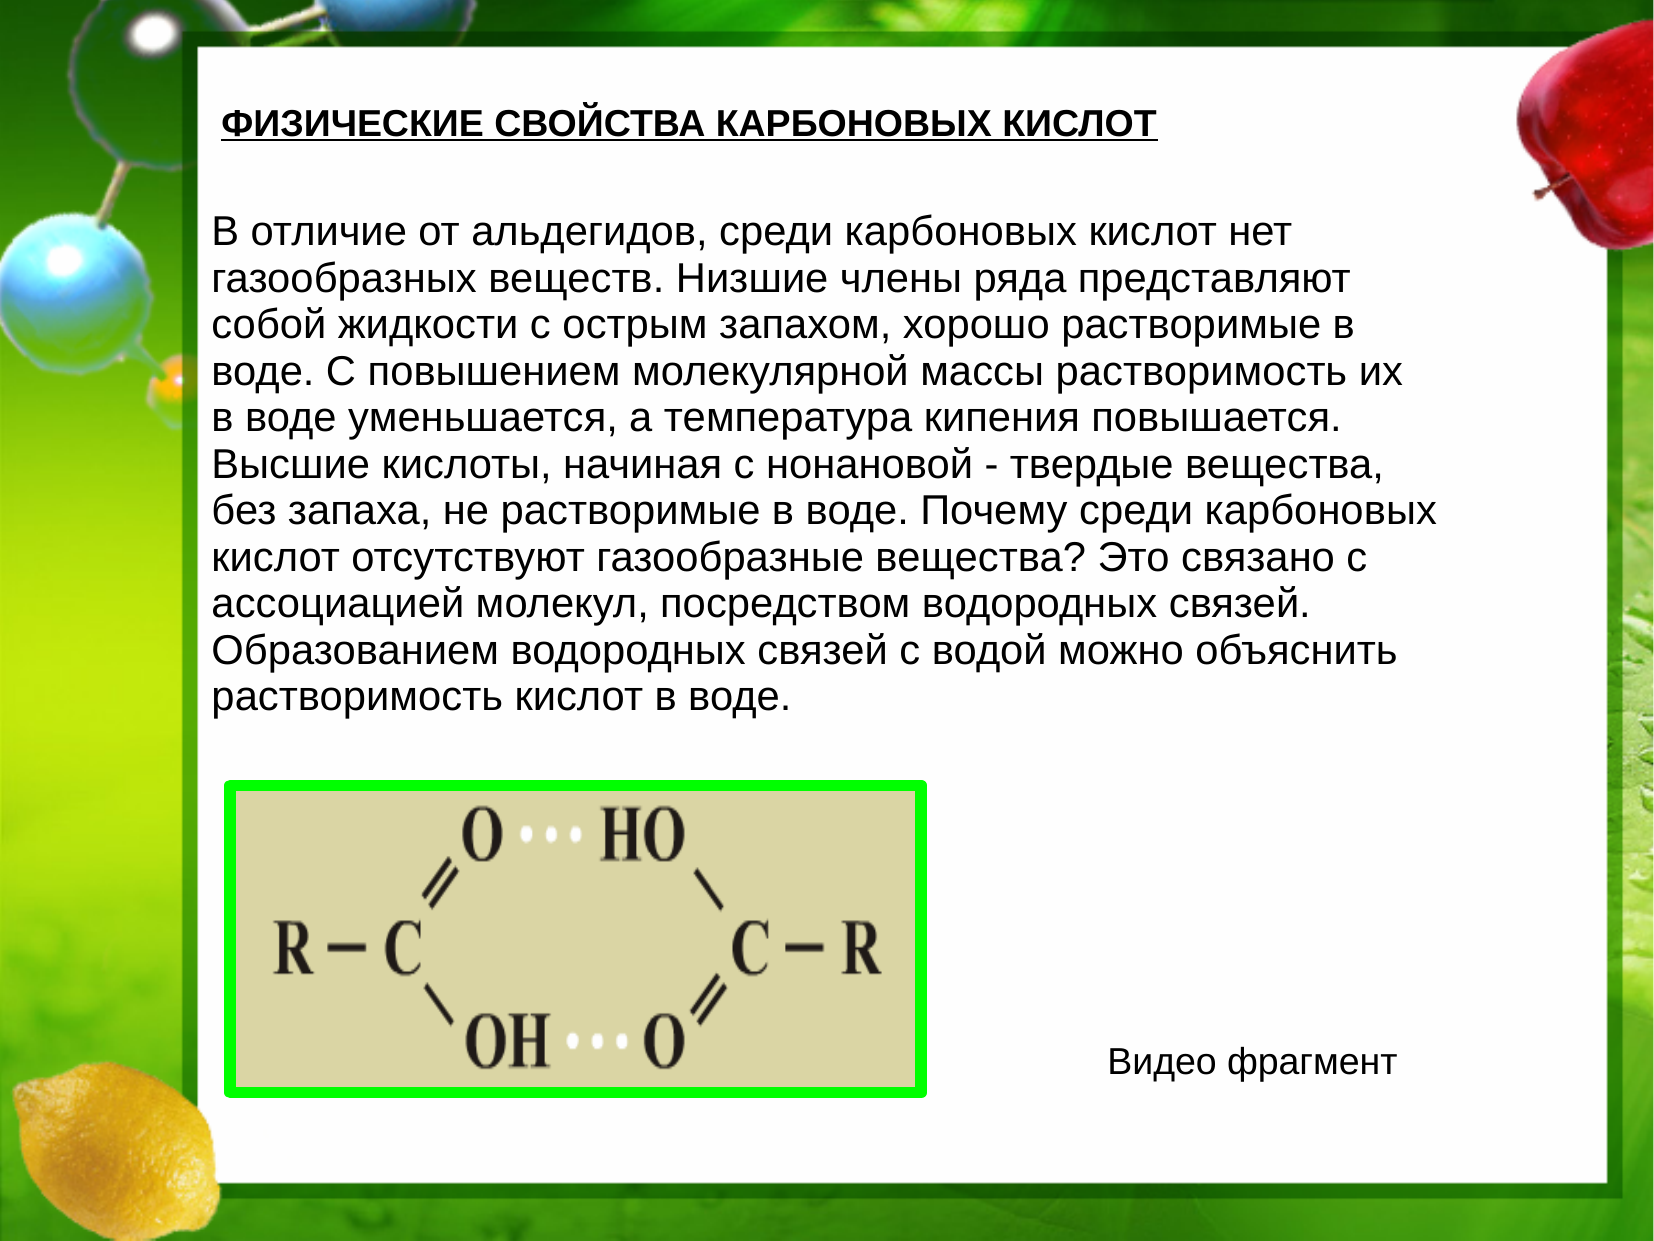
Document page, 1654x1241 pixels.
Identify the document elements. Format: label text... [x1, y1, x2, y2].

picture [0, 0, 1654, 1241]
text_box В отличие от альдегидов, среди карбоновых кислот нет газообразных веществ. Низшие члены ряда представляют собой жидкости с острым запахом, хорошо растворимые в воде. С повышением молекулярной массы растворимость их в воде уменьшается, а температура кипения повышается. Высшие кислоты, начиная с нонановой - твердые вещества, без запаха, не растворимые в воде. Почему среди карбоновых кислот отсутствуют газообразные вещества? Это связано с ассоциацией молекул, посредством водородных связей. Образованием водородных связей с водой можно объяснить растворимость кислот в воде. [196, 200, 1617, 749]
text_box ФИЗИЧЕСКИЕ СВОЙСТВА КАРБОНОВЫХ КИСЛОТ [206, 95, 1290, 154]
text_box Видео фрагмент [1092, 1033, 1447, 1136]
